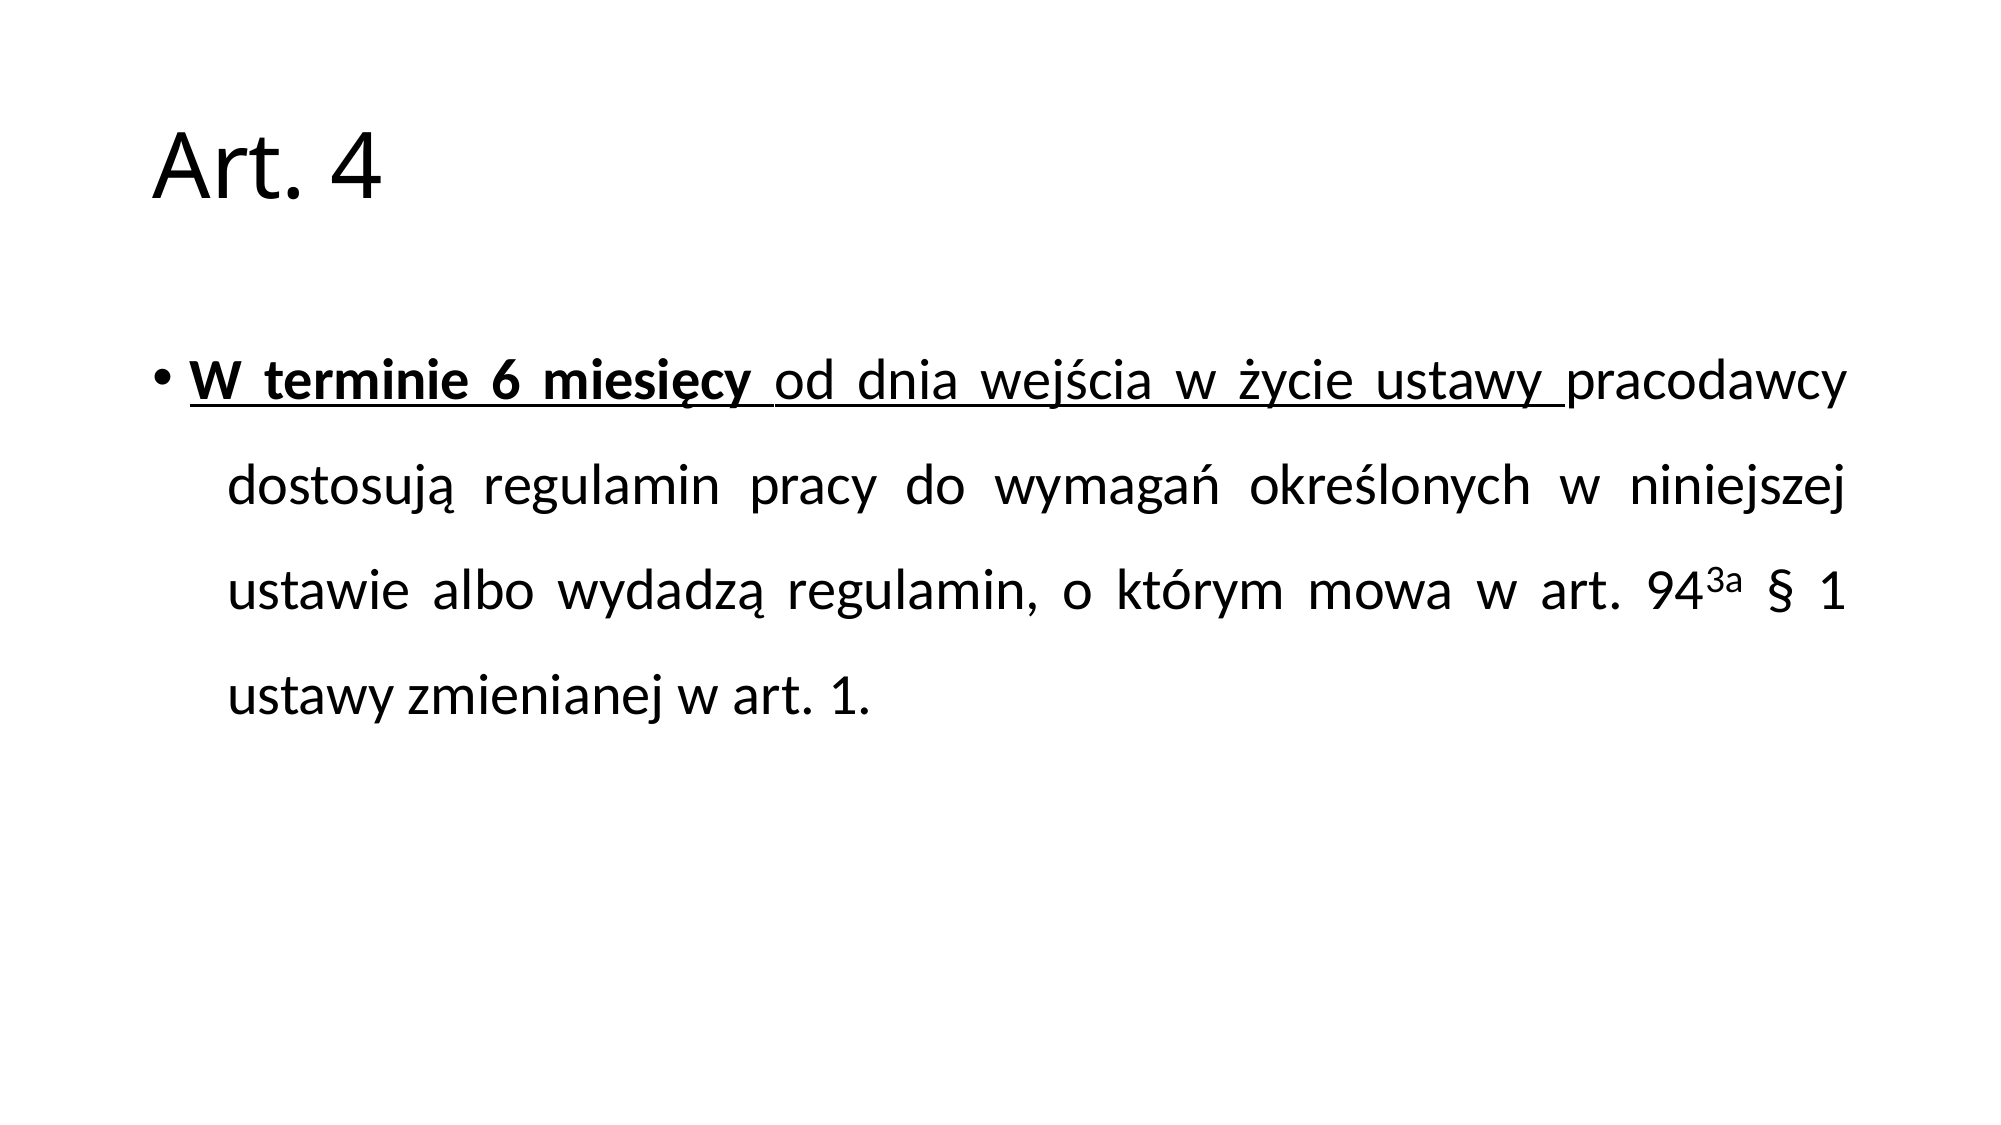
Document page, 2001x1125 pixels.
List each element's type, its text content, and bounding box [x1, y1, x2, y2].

title Art. 4 [137, 59, 1863, 278]
list W terminie 6 miesięcy od dnia wejścia w życie ustawy pracodawcy dostosują regulamin pracy do wymagań określonych w niniejszej ustawie albo wydadzą regulamin, o którym mowa w art. 943a § 1 ustawy zmienianej w art. 1. [137, 299, 1863, 1014]
